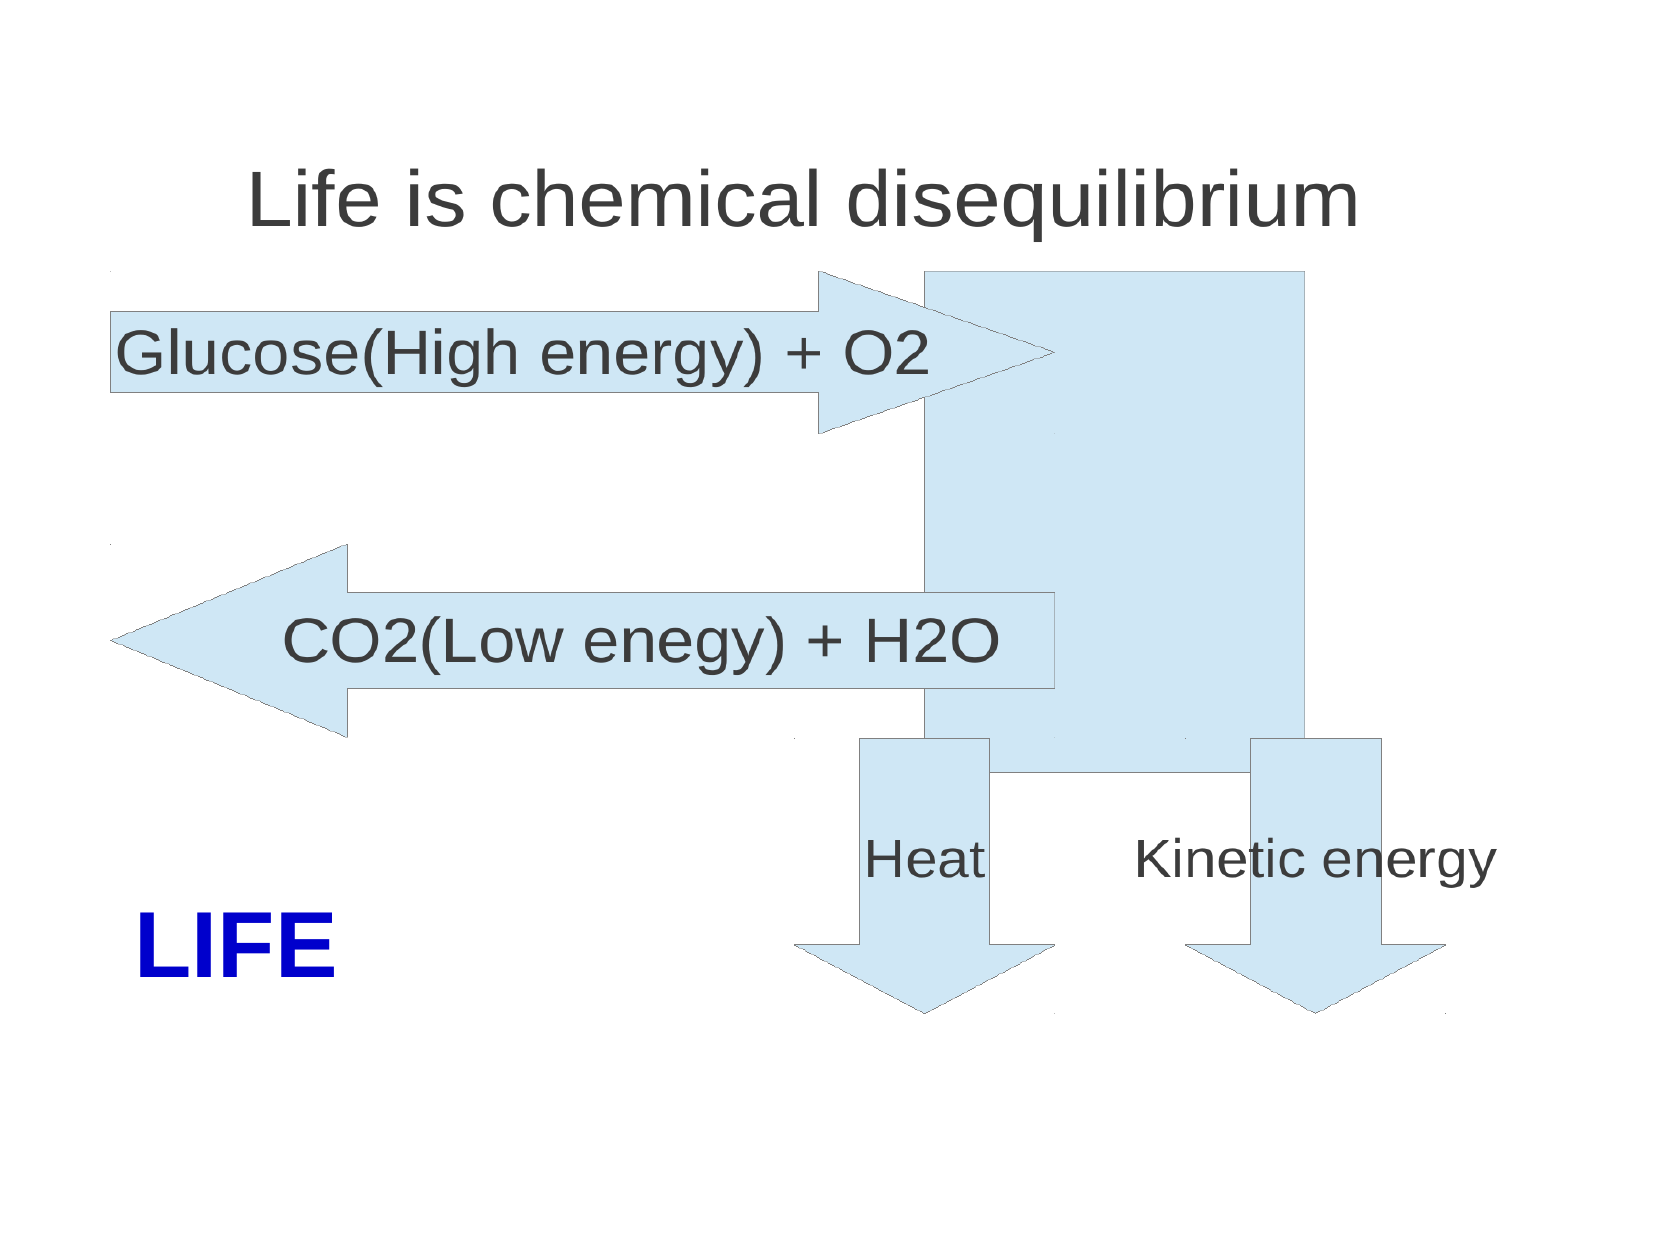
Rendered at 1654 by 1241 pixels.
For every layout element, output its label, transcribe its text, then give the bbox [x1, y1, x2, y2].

text_box LIFE [120, 885, 376, 1109]
picture [56, 67, 1577, 1135]
